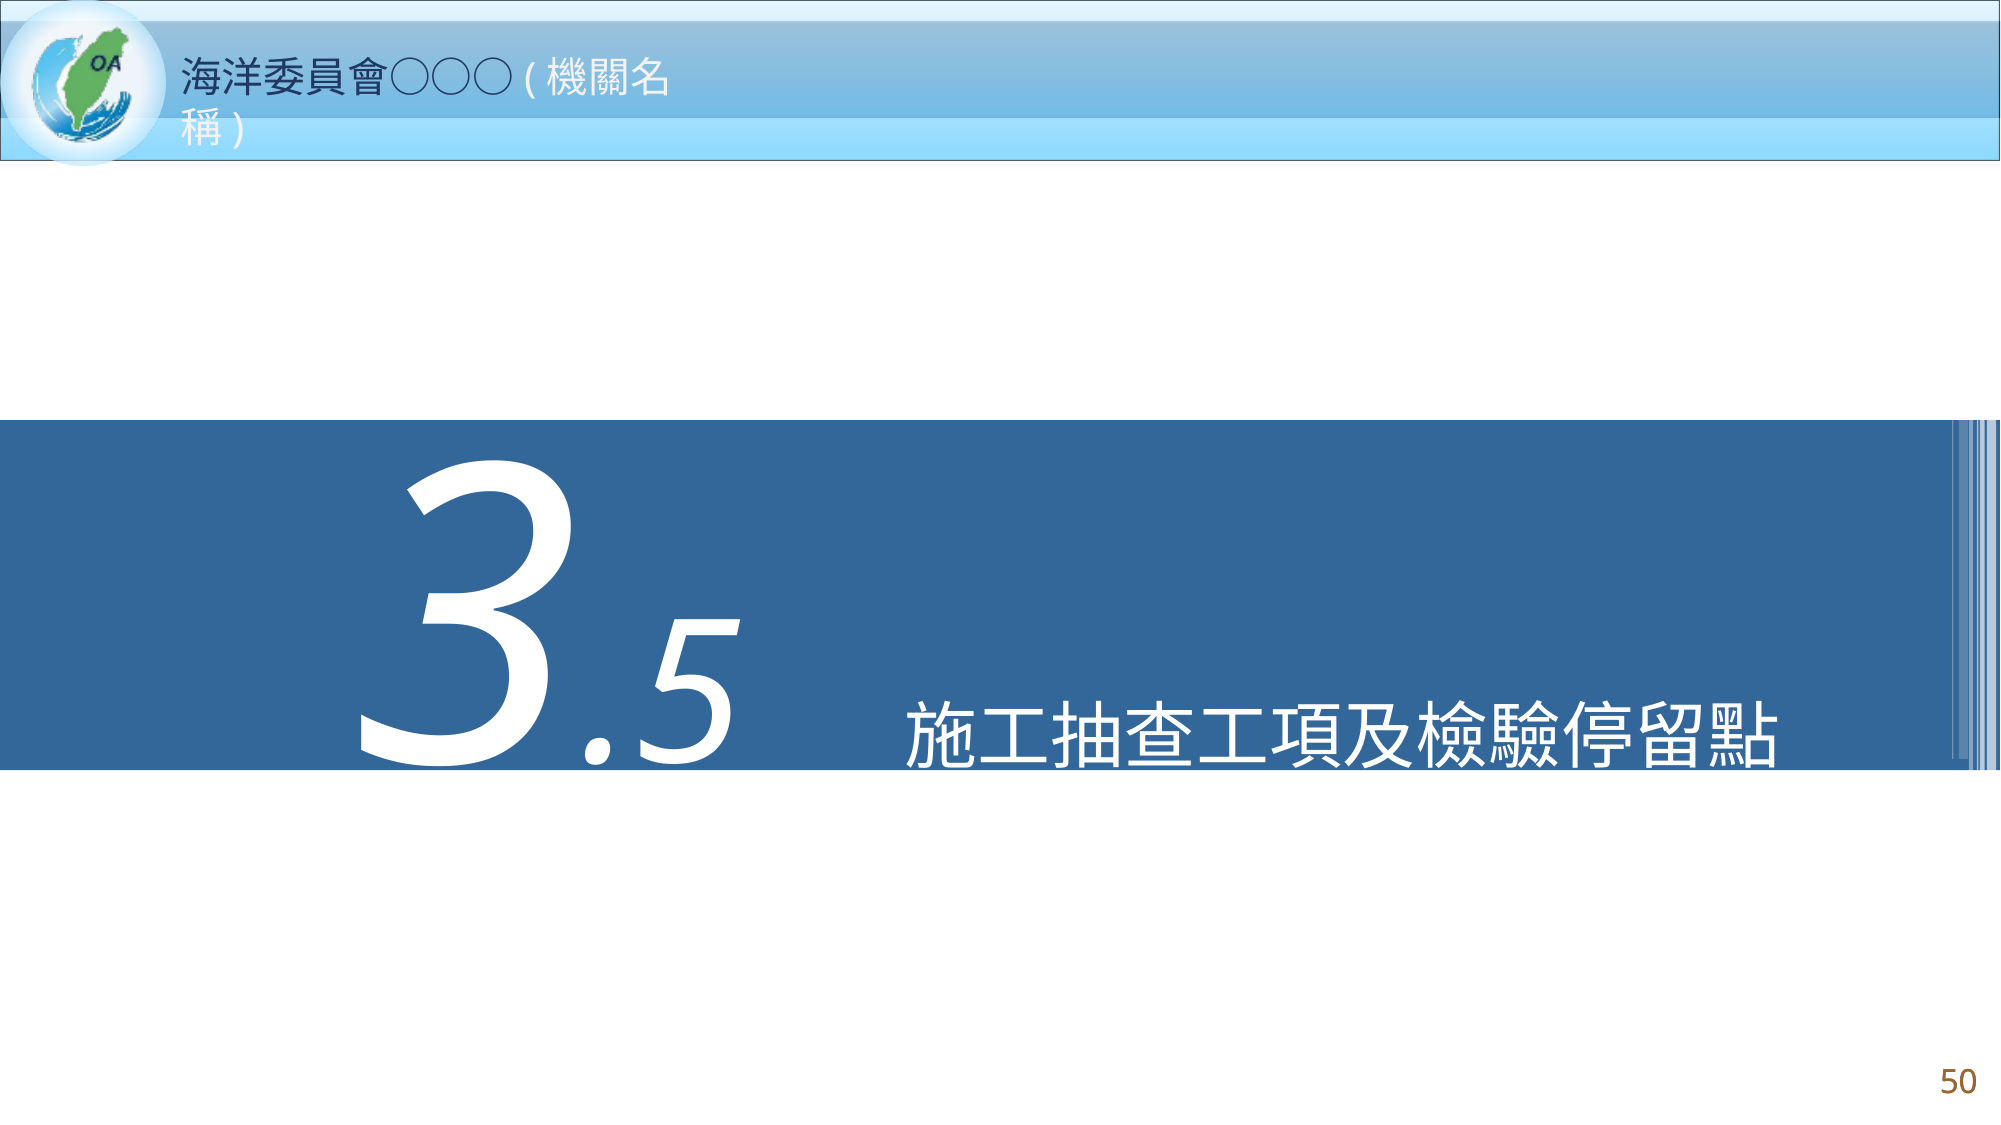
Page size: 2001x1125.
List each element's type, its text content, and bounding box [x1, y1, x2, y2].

picture [0, 0, 166, 166]
text_box [869, 417, 2000, 771]
text_box [0, 420, 337, 771]
text_box 施工抽查工項及檢驗停留點 [889, 571, 2000, 897]
text_box 3.5 [337, 338, 869, 854]
